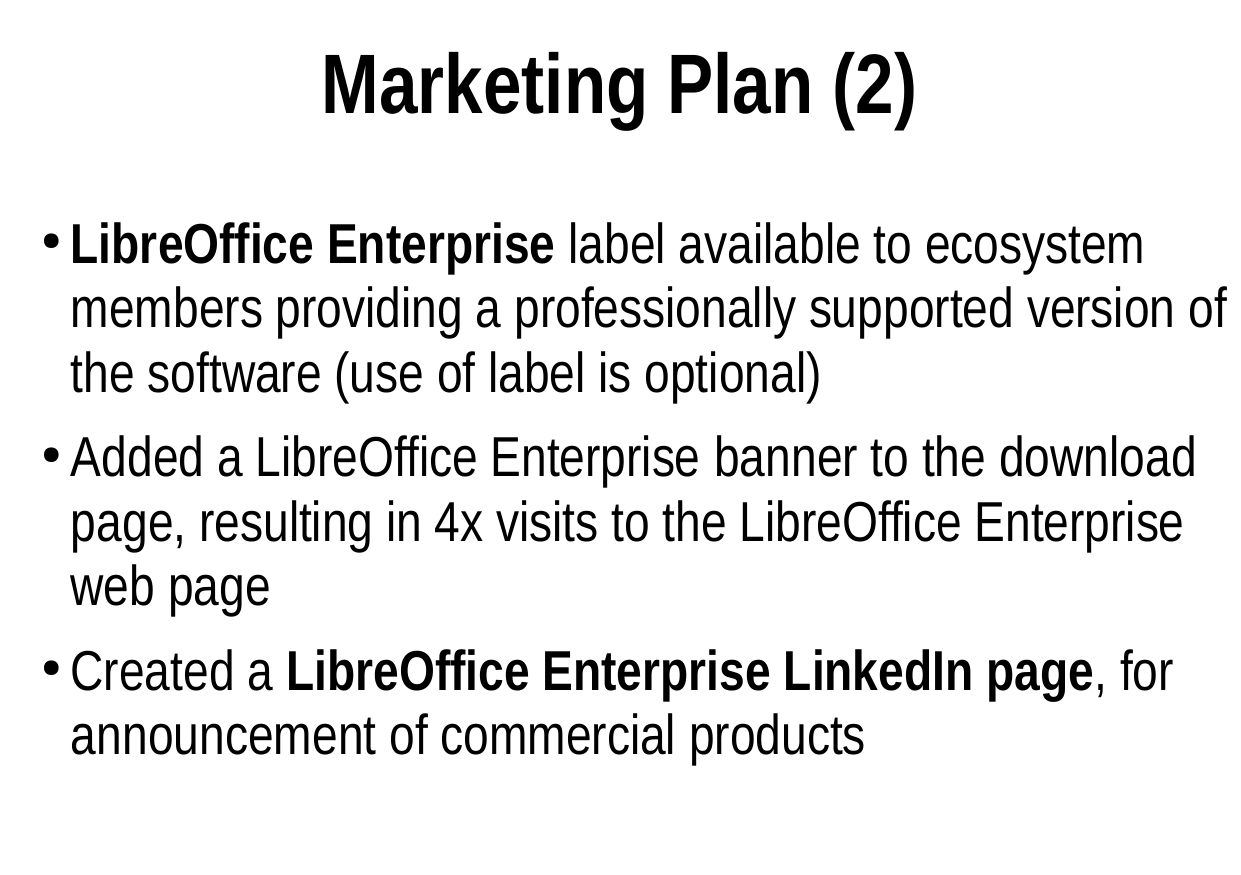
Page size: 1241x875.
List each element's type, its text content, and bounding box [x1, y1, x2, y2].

list LibreOffice Enterprise label available to ecosystem members providing a professionally supported version of the software (use of label is optional) Added a LibreOffice Enterprise banner to the download page, resulting in 4x visits to the LibreOffice Enterprise web page Created a LibreOffice Enterprise LinkedIn page, for announcement of commercial products [11, 210, 1229, 863]
title Marketing Plan (2) [11, 12, 1229, 155]
